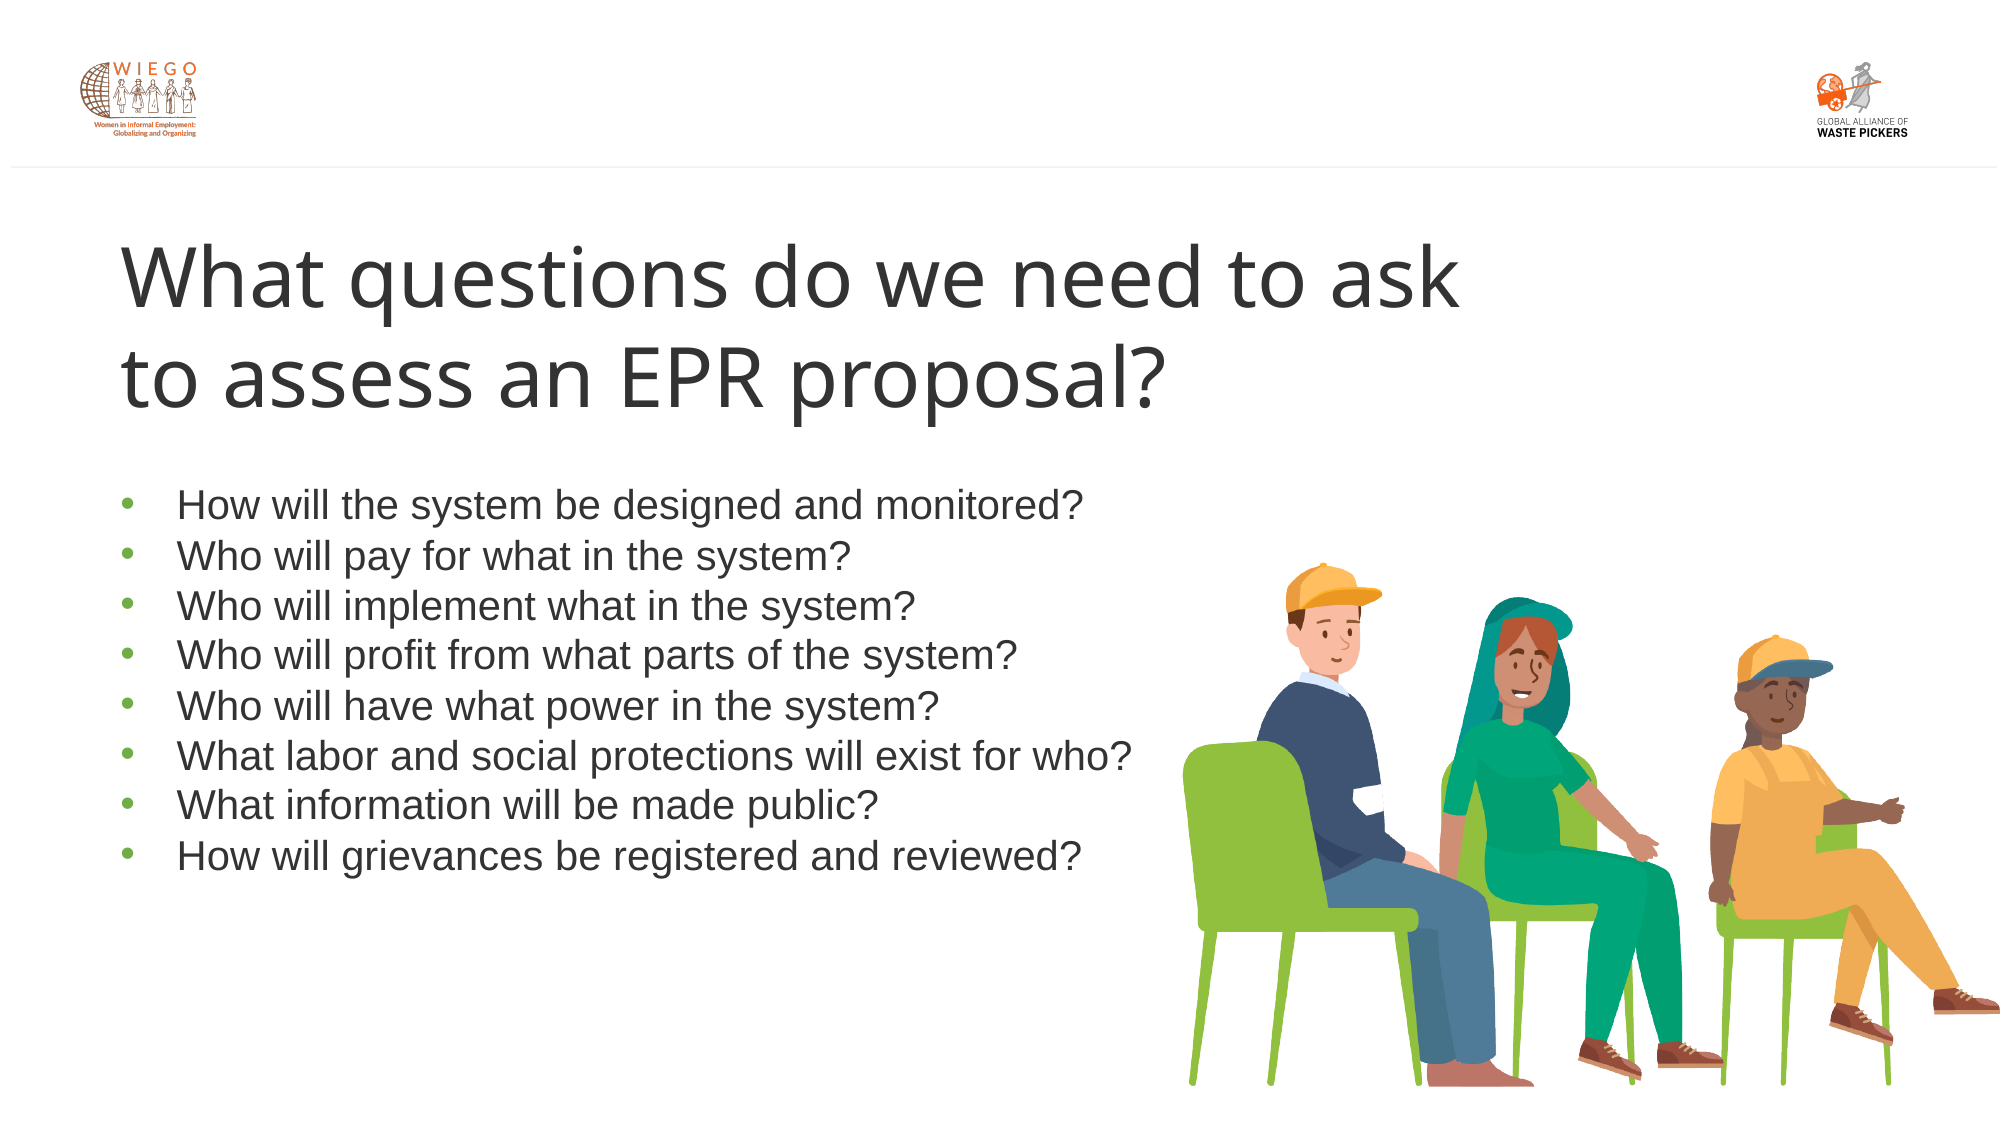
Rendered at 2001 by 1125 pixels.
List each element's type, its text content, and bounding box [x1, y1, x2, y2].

picture [1182, 562, 2000, 1087]
picture [80, 62, 196, 137]
text_box How will the system be designed and monitored? Who will pay for what in the system? Who will implement what in the system? Who will profit from what parts of the system? Who will have what power in the system? What labor and social protections will exist for who? What information will be made public? How will grievances be registered and reviewed? [105, 470, 1746, 887]
picture [1817, 62, 1908, 137]
text_box What questions do we need to ask to assess an EPR proposal? [105, 216, 1997, 432]
